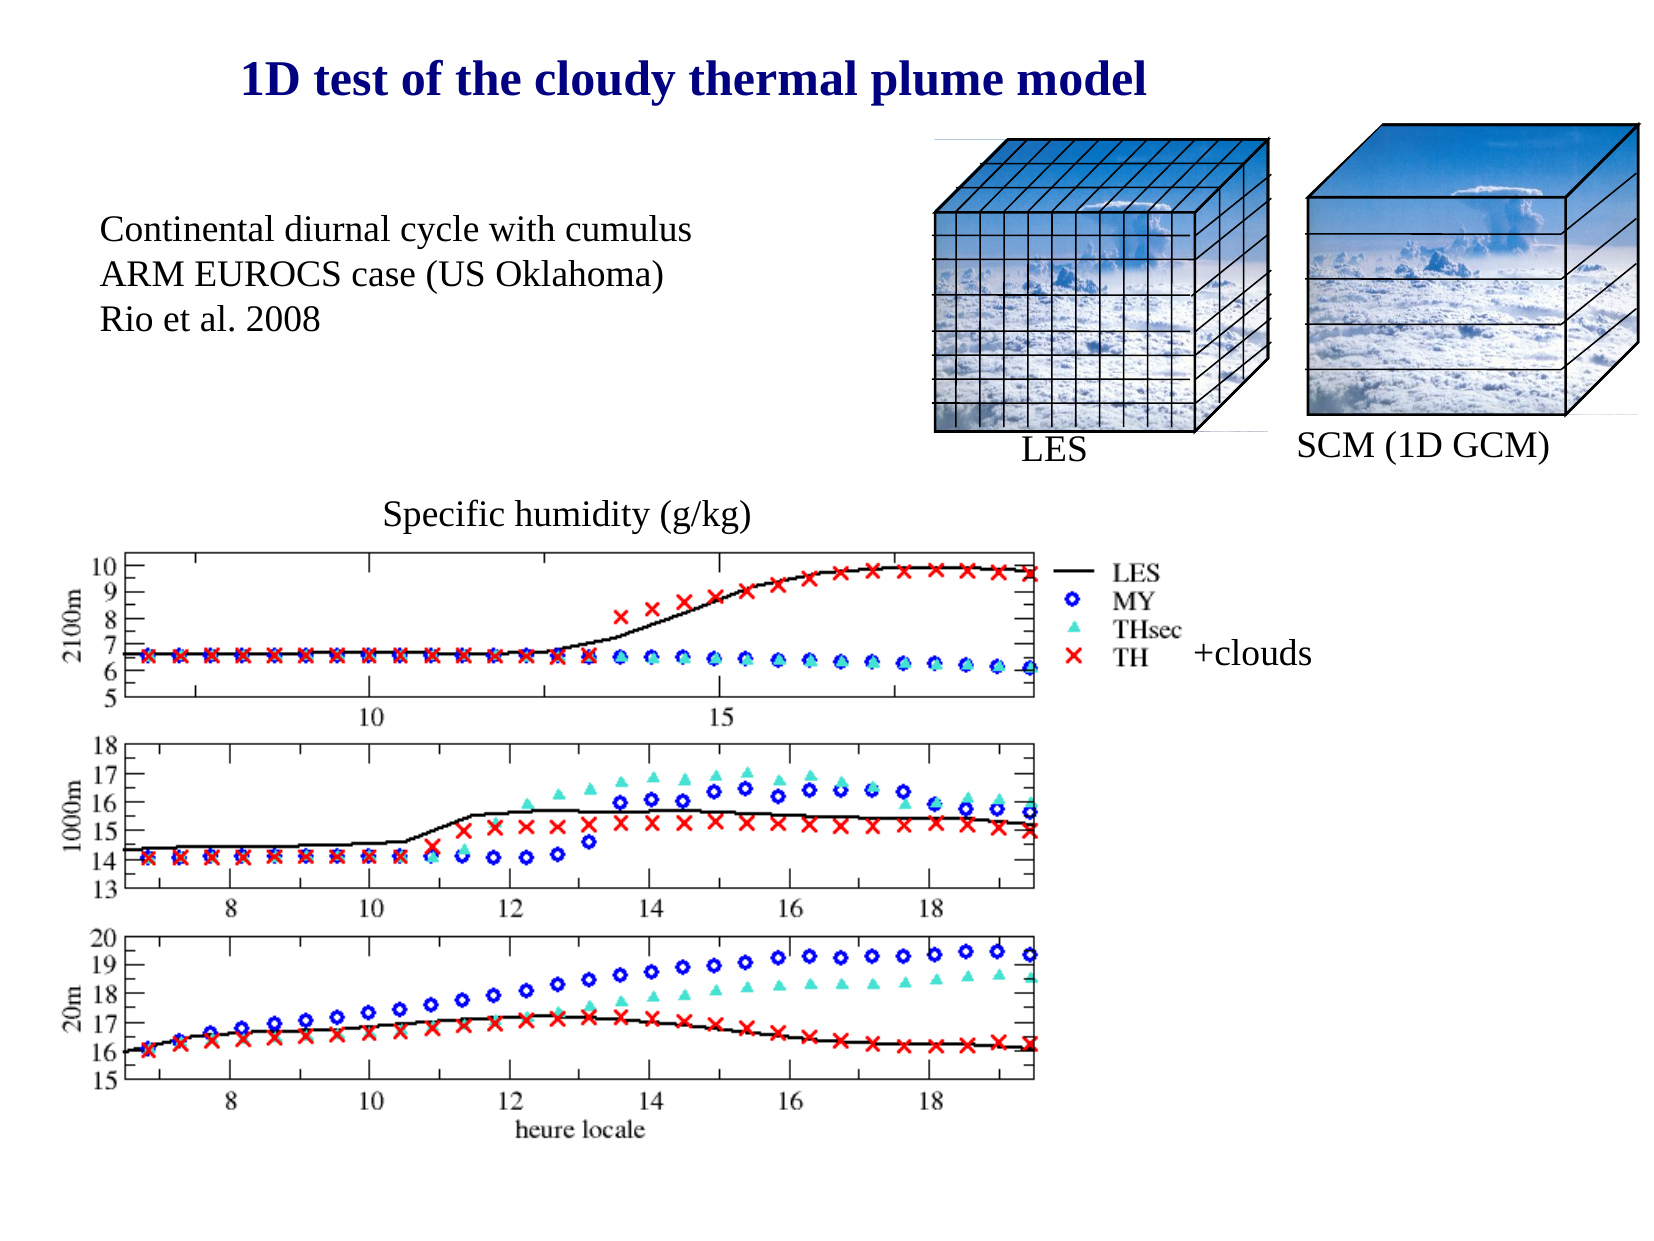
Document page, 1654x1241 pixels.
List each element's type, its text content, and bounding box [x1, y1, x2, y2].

picture [1101, 357, 1122, 378]
picture [1101, 333, 1122, 354]
picture [1173, 214, 1193, 258]
picture [1245, 238, 1266, 289]
picture [1053, 356, 1075, 378]
picture [1223, 141, 1263, 162]
picture [1104, 165, 1143, 186]
picture [981, 214, 1003, 234]
text_box LES [1006, 416, 1126, 489]
picture [1005, 237, 1027, 258]
picture [1053, 214, 1075, 234]
picture [981, 332, 1003, 354]
picture [1080, 141, 1119, 162]
picture [1032, 141, 1071, 162]
picture [1029, 404, 1051, 416]
picture [1310, 279, 1564, 323]
picture [1125, 333, 1146, 354]
picture [1221, 320, 1242, 356]
picture [1053, 333, 1075, 354]
picture [1199, 141, 1239, 162]
picture [1005, 356, 1027, 378]
picture [1567, 311, 1636, 410]
picture [957, 214, 979, 234]
picture [1127, 189, 1167, 211]
picture [1077, 296, 1099, 330]
picture [1152, 165, 1191, 186]
picture [957, 356, 979, 378]
picture [1151, 189, 1191, 211]
picture [1151, 141, 1191, 162]
text_box 1D test of the cloudy thermal plume model [225, 37, 1141, 113]
picture [959, 189, 1000, 211]
text_box Continental diurnal cycle with cumulus ARM EUROCS case (US Oklahoma) Rio et al. 2008 [84, 196, 707, 347]
picture [1103, 189, 1143, 211]
picture [1149, 381, 1170, 402]
picture [937, 356, 955, 378]
picture [1077, 333, 1099, 354]
picture [1029, 332, 1051, 354]
picture [957, 296, 979, 330]
picture [1029, 296, 1051, 330]
picture [1149, 296, 1170, 330]
picture [1128, 165, 1167, 186]
picture [1005, 332, 1027, 354]
text_box [1305, 105, 1401, 198]
picture [1077, 261, 1099, 294]
picture [1197, 339, 1218, 376]
picture [1077, 380, 1098, 402]
picture [1245, 325, 1266, 361]
picture [1125, 261, 1147, 294]
picture [1077, 237, 1099, 258]
picture [1079, 189, 1120, 211]
picture [937, 404, 1027, 430]
picture [1029, 380, 1051, 402]
picture [1221, 169, 1242, 213]
picture [1056, 165, 1095, 186]
picture [1008, 141, 1047, 162]
picture [1221, 224, 1242, 270]
picture [1176, 165, 1215, 186]
picture [1029, 214, 1051, 234]
text_box +clouds [1193, 612, 1328, 688]
picture [1567, 130, 1636, 227]
text_box [1198, 343, 1283, 432]
picture [965, 165, 1000, 186]
picture [1567, 221, 1636, 317]
picture [937, 296, 955, 330]
picture [1104, 141, 1143, 162]
picture [1245, 181, 1266, 217]
text_box SCM (1D GCM) [1281, 412, 1651, 485]
picture [1197, 193, 1218, 232]
picture [1053, 296, 1075, 330]
picture [1567, 266, 1636, 363]
picture [1080, 165, 1119, 186]
picture [983, 189, 1024, 211]
picture [1197, 387, 1219, 426]
picture [1149, 214, 1171, 234]
picture [940, 189, 976, 211]
picture [981, 380, 1003, 402]
picture [957, 237, 979, 258]
picture [1149, 261, 1170, 294]
picture [1032, 165, 1071, 186]
picture [981, 356, 1003, 378]
picture [1056, 141, 1095, 162]
picture [1245, 277, 1266, 313]
picture [1314, 127, 1633, 195]
picture [981, 296, 1003, 330]
picture [1053, 380, 1075, 402]
text_box Specific humidity (g/kg) [367, 481, 767, 542]
picture [981, 261, 1003, 294]
picture [1245, 205, 1266, 251]
picture [1007, 189, 1048, 211]
picture [937, 332, 955, 354]
picture [1029, 261, 1051, 294]
picture [937, 380, 955, 402]
picture [1005, 380, 1027, 402]
picture [1077, 356, 1098, 378]
picture [1101, 296, 1123, 330]
picture [1173, 261, 1193, 294]
picture [1005, 261, 1027, 294]
picture [1175, 189, 1215, 211]
picture [1005, 214, 1027, 234]
picture [1197, 363, 1218, 400]
picture [1221, 200, 1242, 237]
picture [1101, 404, 1122, 416]
picture [957, 261, 979, 294]
picture [1101, 380, 1122, 402]
picture [937, 261, 955, 294]
picture [1005, 296, 1027, 330]
picture [1128, 141, 1167, 162]
picture [1173, 296, 1193, 354]
picture [1077, 404, 1098, 416]
picture [1125, 404, 1193, 430]
picture [1245, 349, 1266, 378]
picture [1197, 315, 1218, 352]
picture [1053, 261, 1075, 294]
picture [1125, 357, 1146, 378]
picture [1125, 381, 1146, 402]
picture [1245, 300, 1266, 337]
picture [984, 165, 1024, 186]
picture [1053, 404, 1075, 416]
picture [1149, 237, 1171, 258]
picture [1567, 176, 1636, 272]
picture [1055, 189, 1096, 211]
picture [1200, 165, 1239, 186]
picture [1029, 237, 1051, 258]
picture [1125, 237, 1147, 258]
picture [1125, 296, 1146, 330]
picture [1175, 141, 1215, 162]
picture [48, 521, 1193, 1157]
picture [1031, 189, 1072, 211]
picture [1245, 145, 1266, 193]
picture [937, 237, 955, 258]
picture [937, 214, 955, 234]
picture [1101, 214, 1123, 234]
picture [1077, 214, 1099, 234]
picture [957, 380, 979, 402]
text_box [932, 139, 1006, 213]
picture [981, 237, 1003, 258]
picture [1197, 244, 1218, 289]
picture [1149, 357, 1170, 378]
picture [1310, 370, 1564, 412]
picture [1101, 237, 1123, 258]
text_box [1572, 327, 1653, 415]
picture [1053, 237, 1075, 258]
picture [1221, 368, 1243, 402]
picture [989, 141, 1023, 162]
picture [1101, 261, 1123, 294]
picture [957, 332, 979, 354]
picture [1221, 296, 1242, 332]
picture [1221, 344, 1242, 380]
picture [1125, 214, 1147, 234]
picture [1221, 258, 1242, 308]
picture [1310, 199, 1564, 233]
picture [1149, 333, 1170, 354]
picture [1173, 357, 1193, 402]
picture [1029, 356, 1051, 378]
picture [1008, 165, 1048, 186]
picture [1310, 234, 1564, 278]
picture [1197, 277, 1218, 328]
picture [1197, 220, 1218, 256]
picture [1310, 324, 1564, 368]
